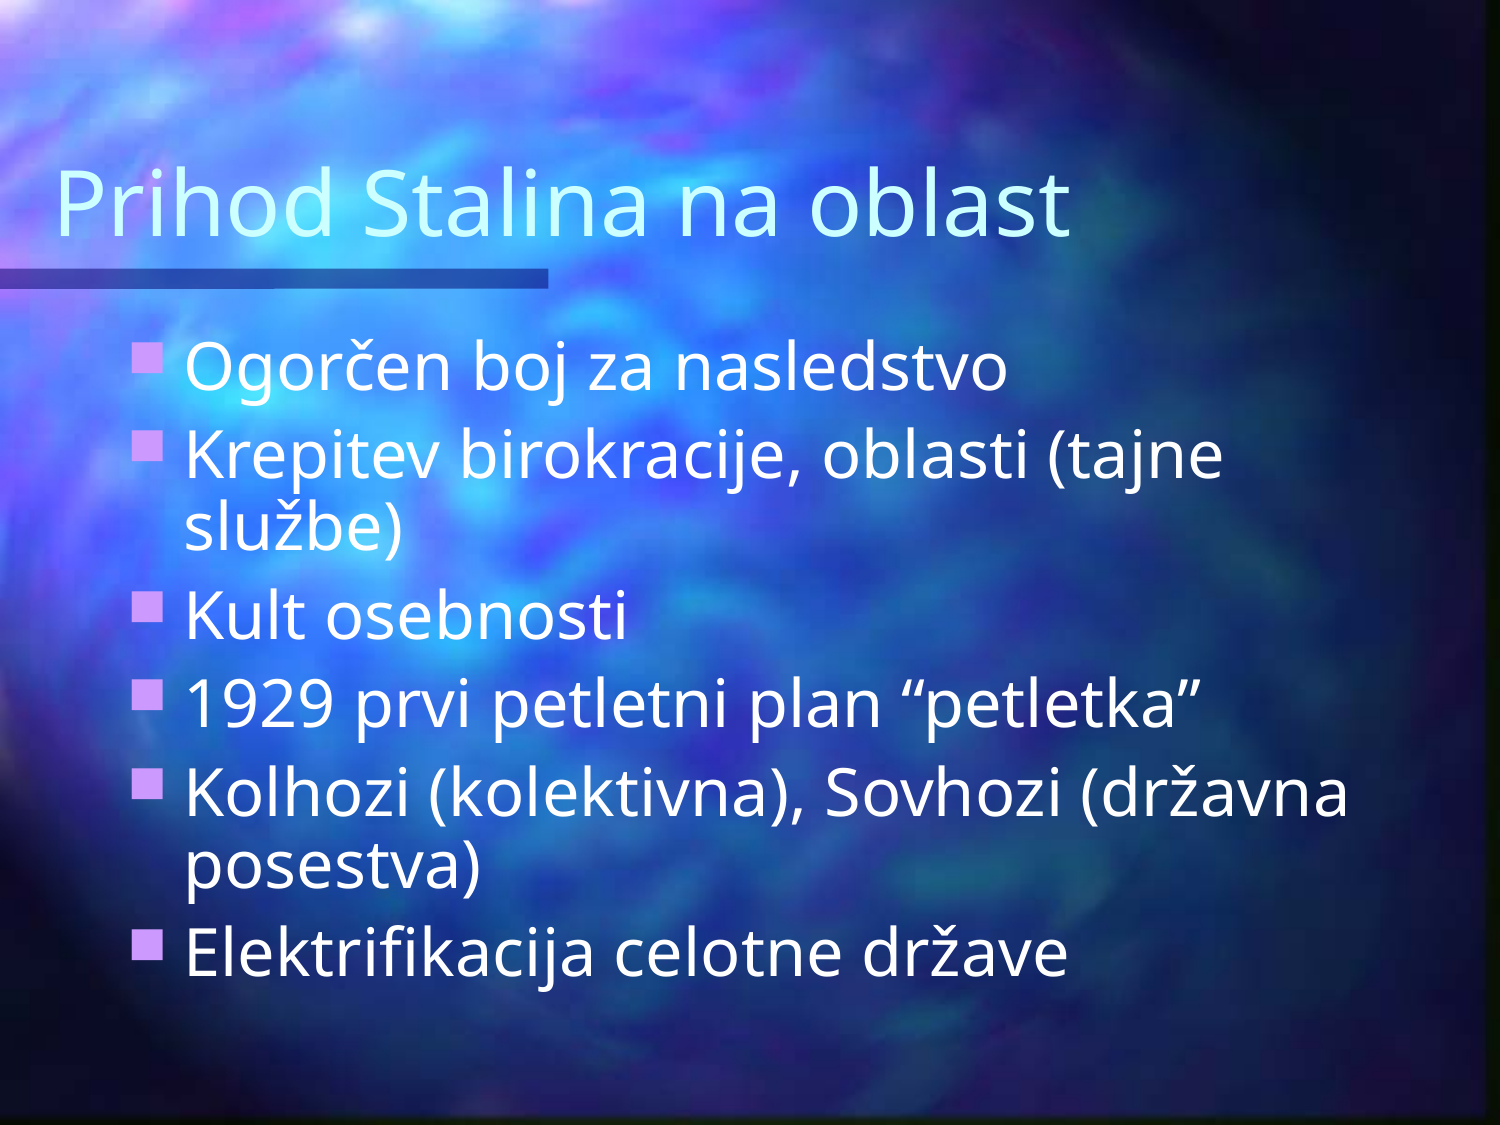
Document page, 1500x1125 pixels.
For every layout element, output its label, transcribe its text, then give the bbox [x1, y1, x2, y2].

picture [0, 0, 1500, 1125]
title Prihod Stalina na oblast [37, 75, 1313, 263]
list Ogorčen boj za nasledstvo Krepitev birokracije, oblasti (tajne službe) Kult osebnosti 1929 prvi petletni plan “petletka” Kolhozi (kolektivna), Sovhozi (državna posestva) Elektrifikacija celotne države [112, 324, 1388, 1094]
